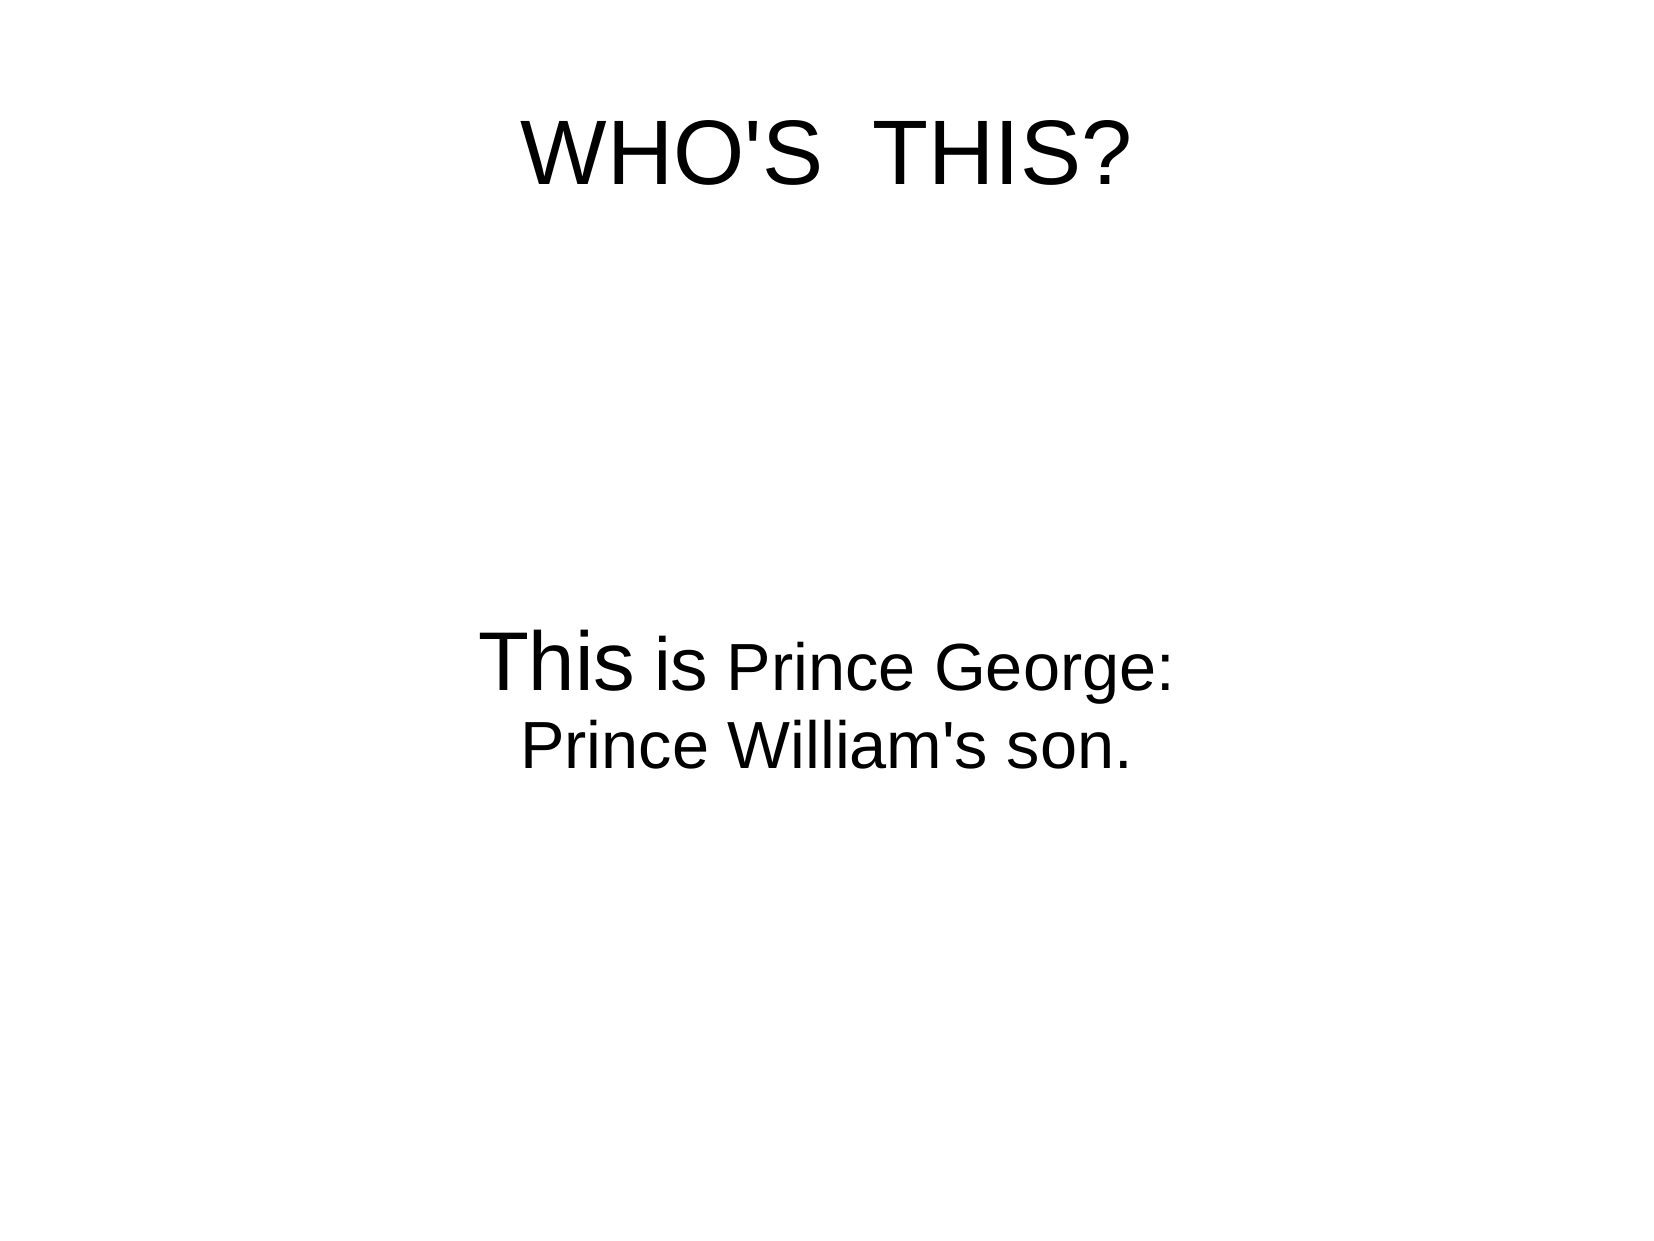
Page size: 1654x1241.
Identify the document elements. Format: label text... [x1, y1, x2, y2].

title WHO'S THIS? [82, 56, 1571, 250]
subtitle This is Prince George: Prince William's son. [82, 297, 1571, 1102]
